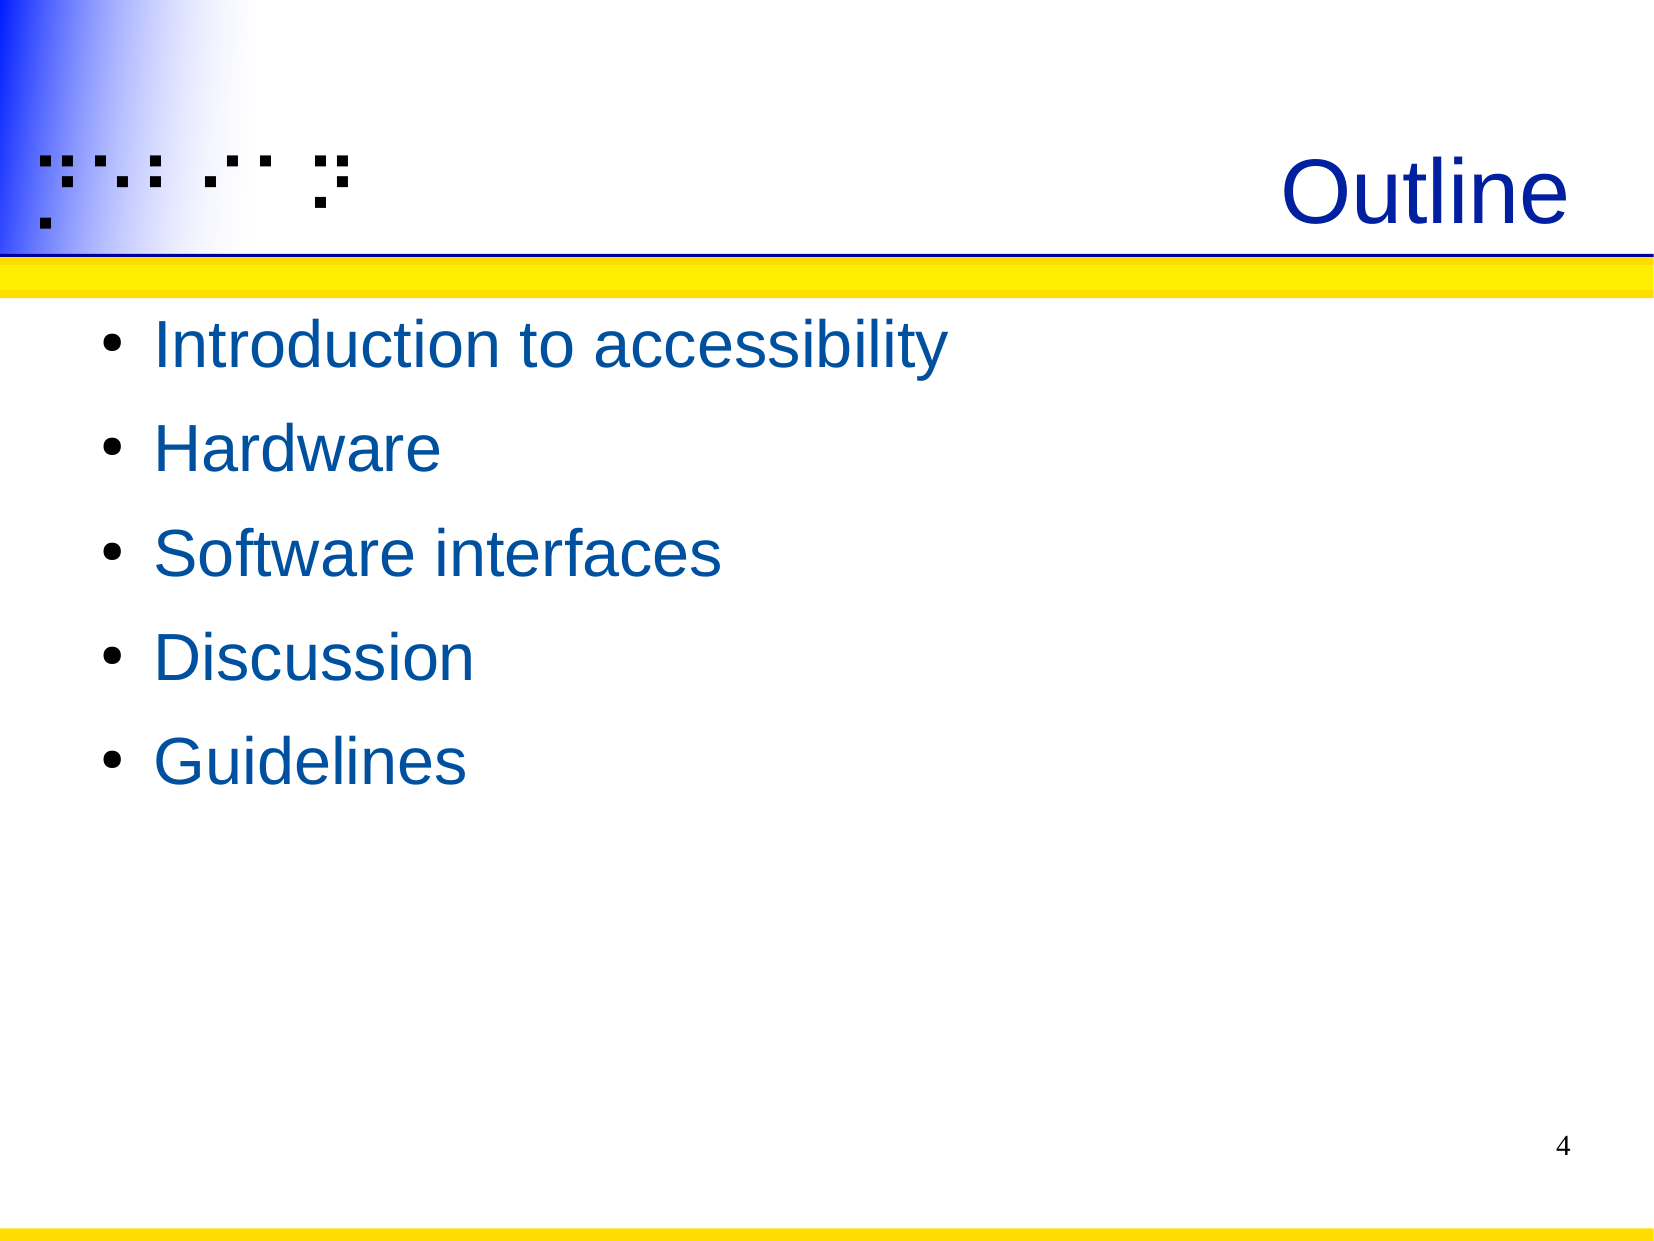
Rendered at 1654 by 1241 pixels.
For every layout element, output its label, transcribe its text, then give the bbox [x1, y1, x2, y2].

title Outline [372, 126, 1571, 257]
list Introduction to accessibility Hardware Software interfaces Discussion Guidelines [82, 307, 1571, 1111]
